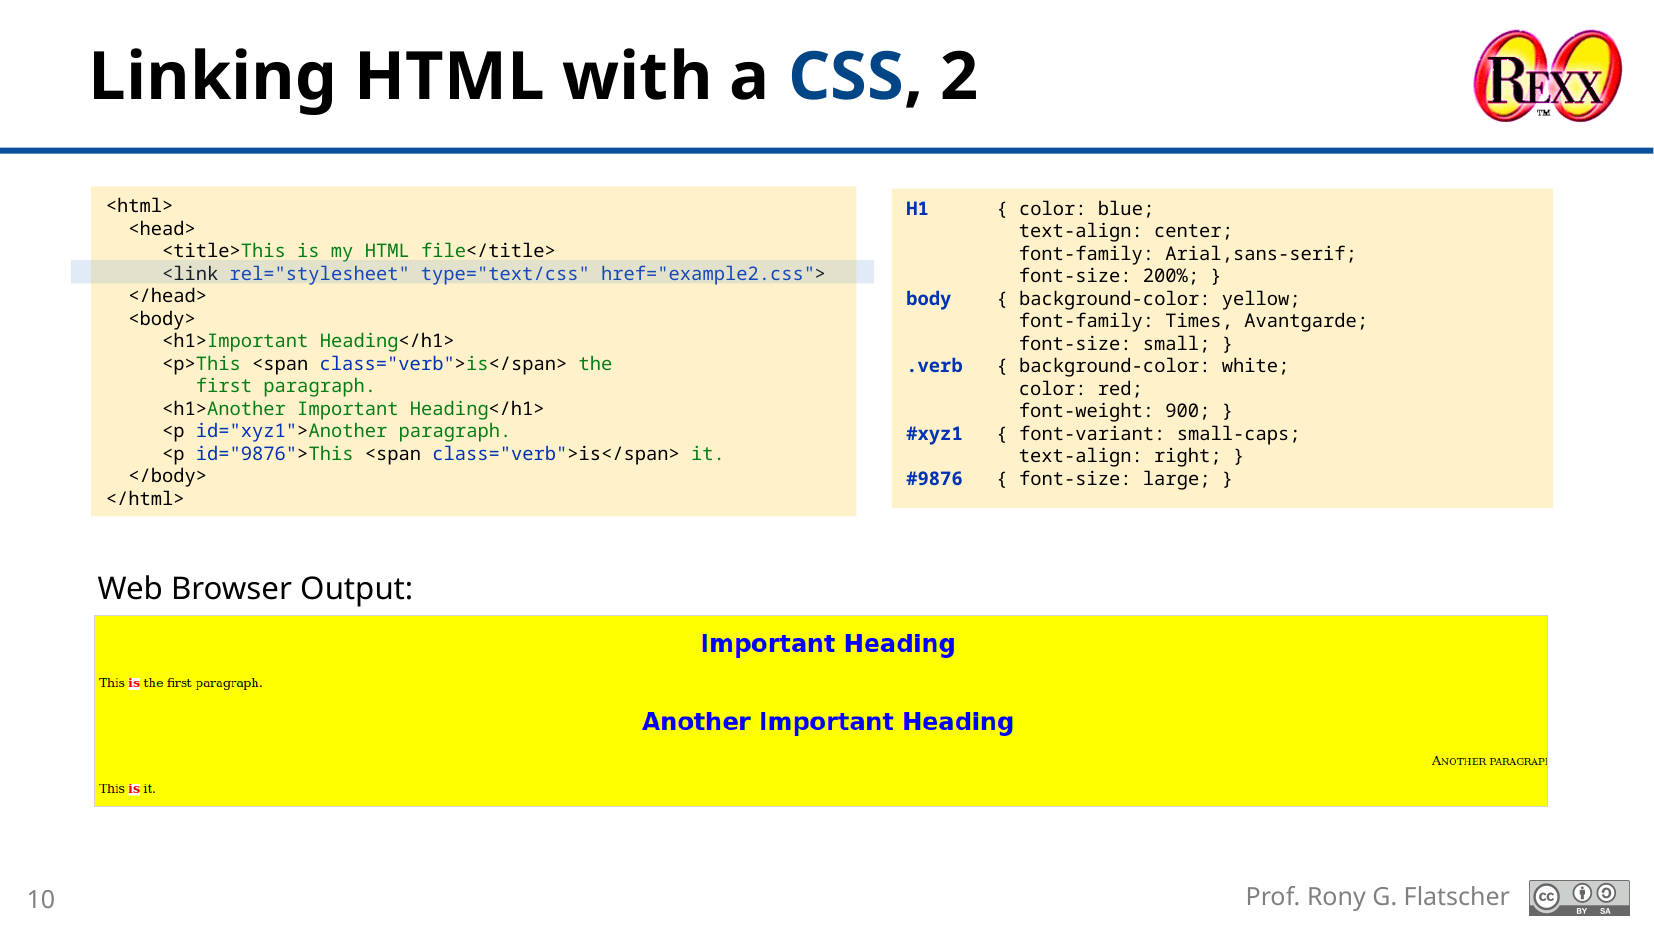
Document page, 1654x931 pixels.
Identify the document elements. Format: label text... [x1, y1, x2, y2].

text_box <html> <head> <title>This is my HTML file</title> <link rel="stylesheet" type="text/css" href="example2.css"> </head> <body> <h1>Important Heading</h1> <p>This <span class="verb">is</span> the first paragraph. <h1>Another Important Heading</h1> <p id="xyz1">Another paragraph. <p id="9876">This <span class="verb">is</span> it. </body> </html> [91, 186, 857, 259]
text_box <html> <head> <title>This is my HTML file</title> <link rel="stylesheet" type="text/css" href="example2.css"> </head> <body> <h1>Important Heading</h1> <p>This <span class="verb">is</span> the first paragraph. <h1>Another Important Heading</h1> <p id="xyz1">Another paragraph. <p id="9876">This <span class="verb">is</span> it. </body> </html> [91, 284, 857, 517]
text_box Web Browser Output: [82, 558, 1263, 615]
title Linking HTML with a CSS, 2 [29, 0, 1654, 148]
text_box [70, 259, 875, 284]
picture [94, 615, 1548, 807]
text_box H1 { color: blue; text-align: center; font-family: Arial,sans-serif; font-size: 200%; } body { background-color: yellow; font-family: Times, Avantgarde; font-size: small; } .verb { background-color: white; color: red; font-weight: 900; } #xyz1 { font-variant: small-caps; text-align: right; } #9876 { font-size: large; } [891, 188, 1554, 508]
